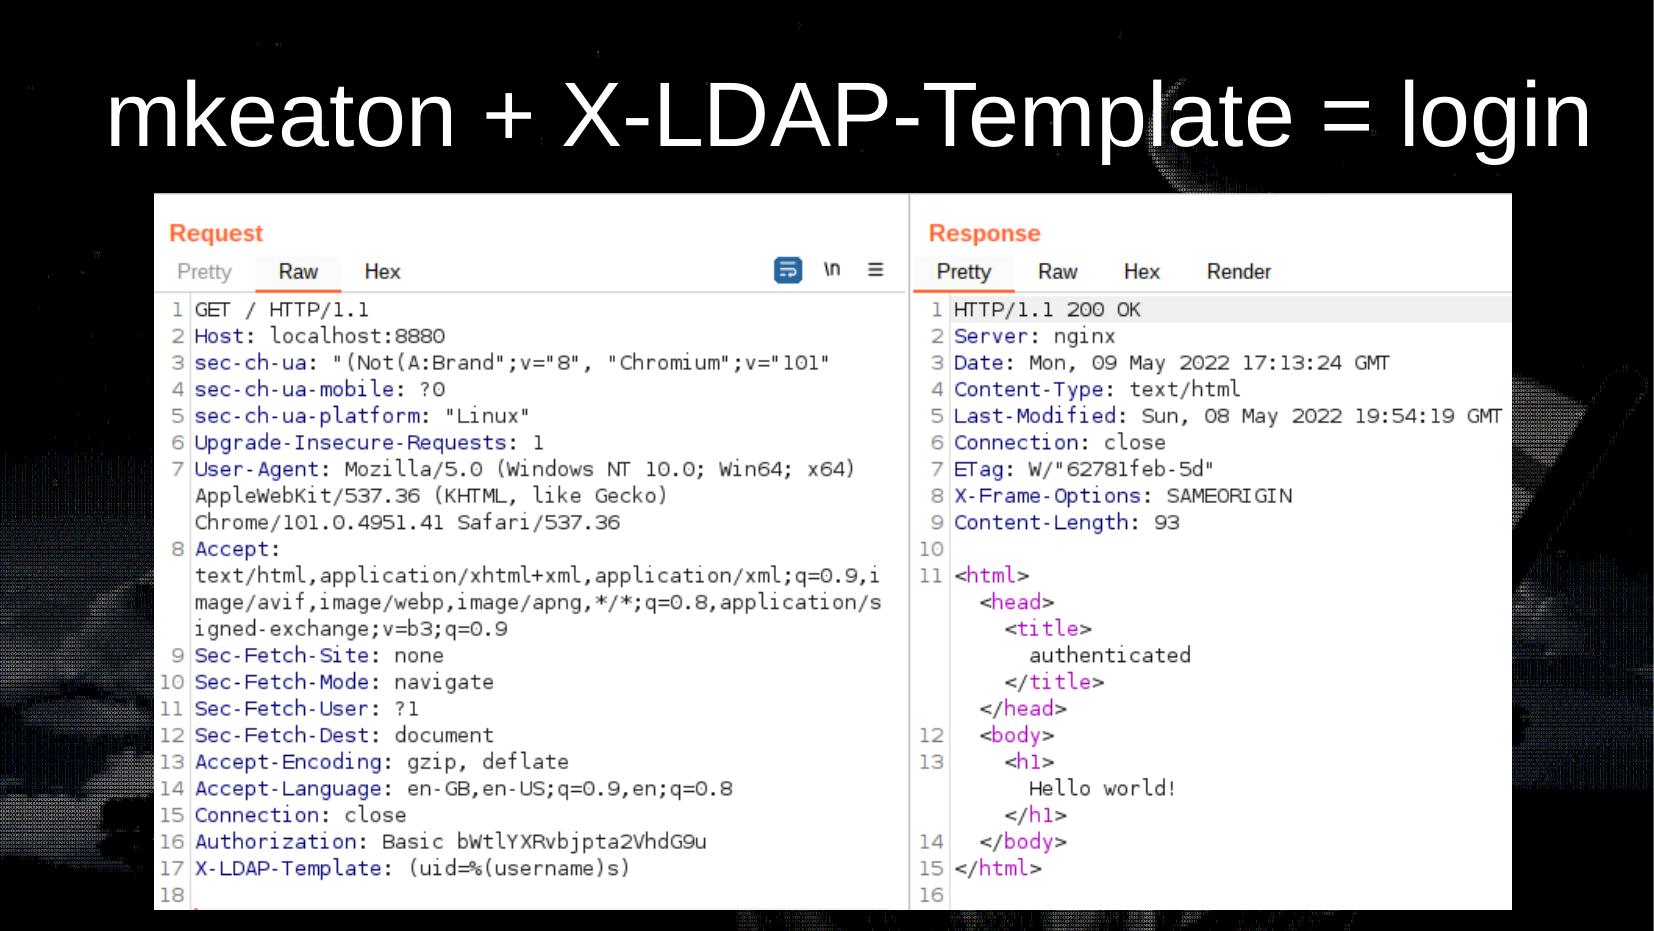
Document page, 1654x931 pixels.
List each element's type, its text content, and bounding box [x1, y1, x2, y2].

title mkeaton + X-LDAP-Template = login [82, 12, 1619, 218]
picture [0, 0, 1654, 931]
